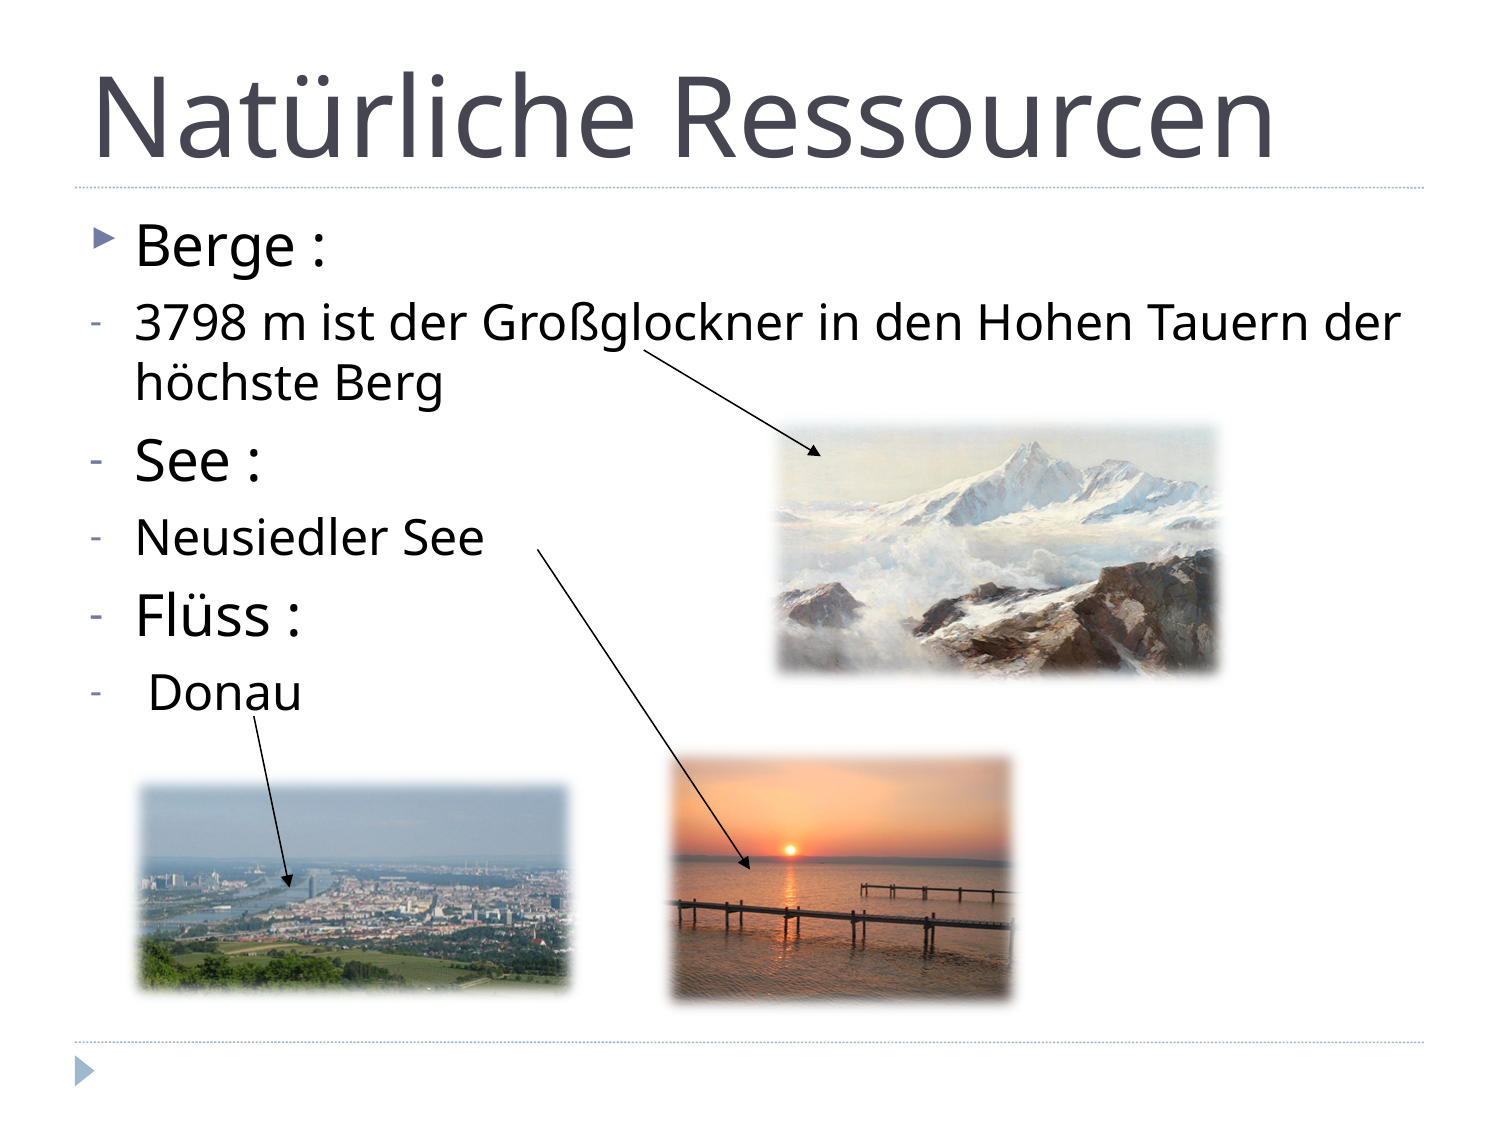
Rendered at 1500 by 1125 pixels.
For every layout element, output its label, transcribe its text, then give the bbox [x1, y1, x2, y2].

text_box Berge : 3798 m ist der Großglockner in den Hohen Tauern der höchste Berg See : Neusiedler See Flüss : Donau [74, 199, 1425, 1010]
picture [654, 739, 1029, 1019]
picture [760, 408, 1235, 691]
text_box Natürliche Ressourcen [74, 24, 1425, 188]
picture [122, 767, 586, 1007]
